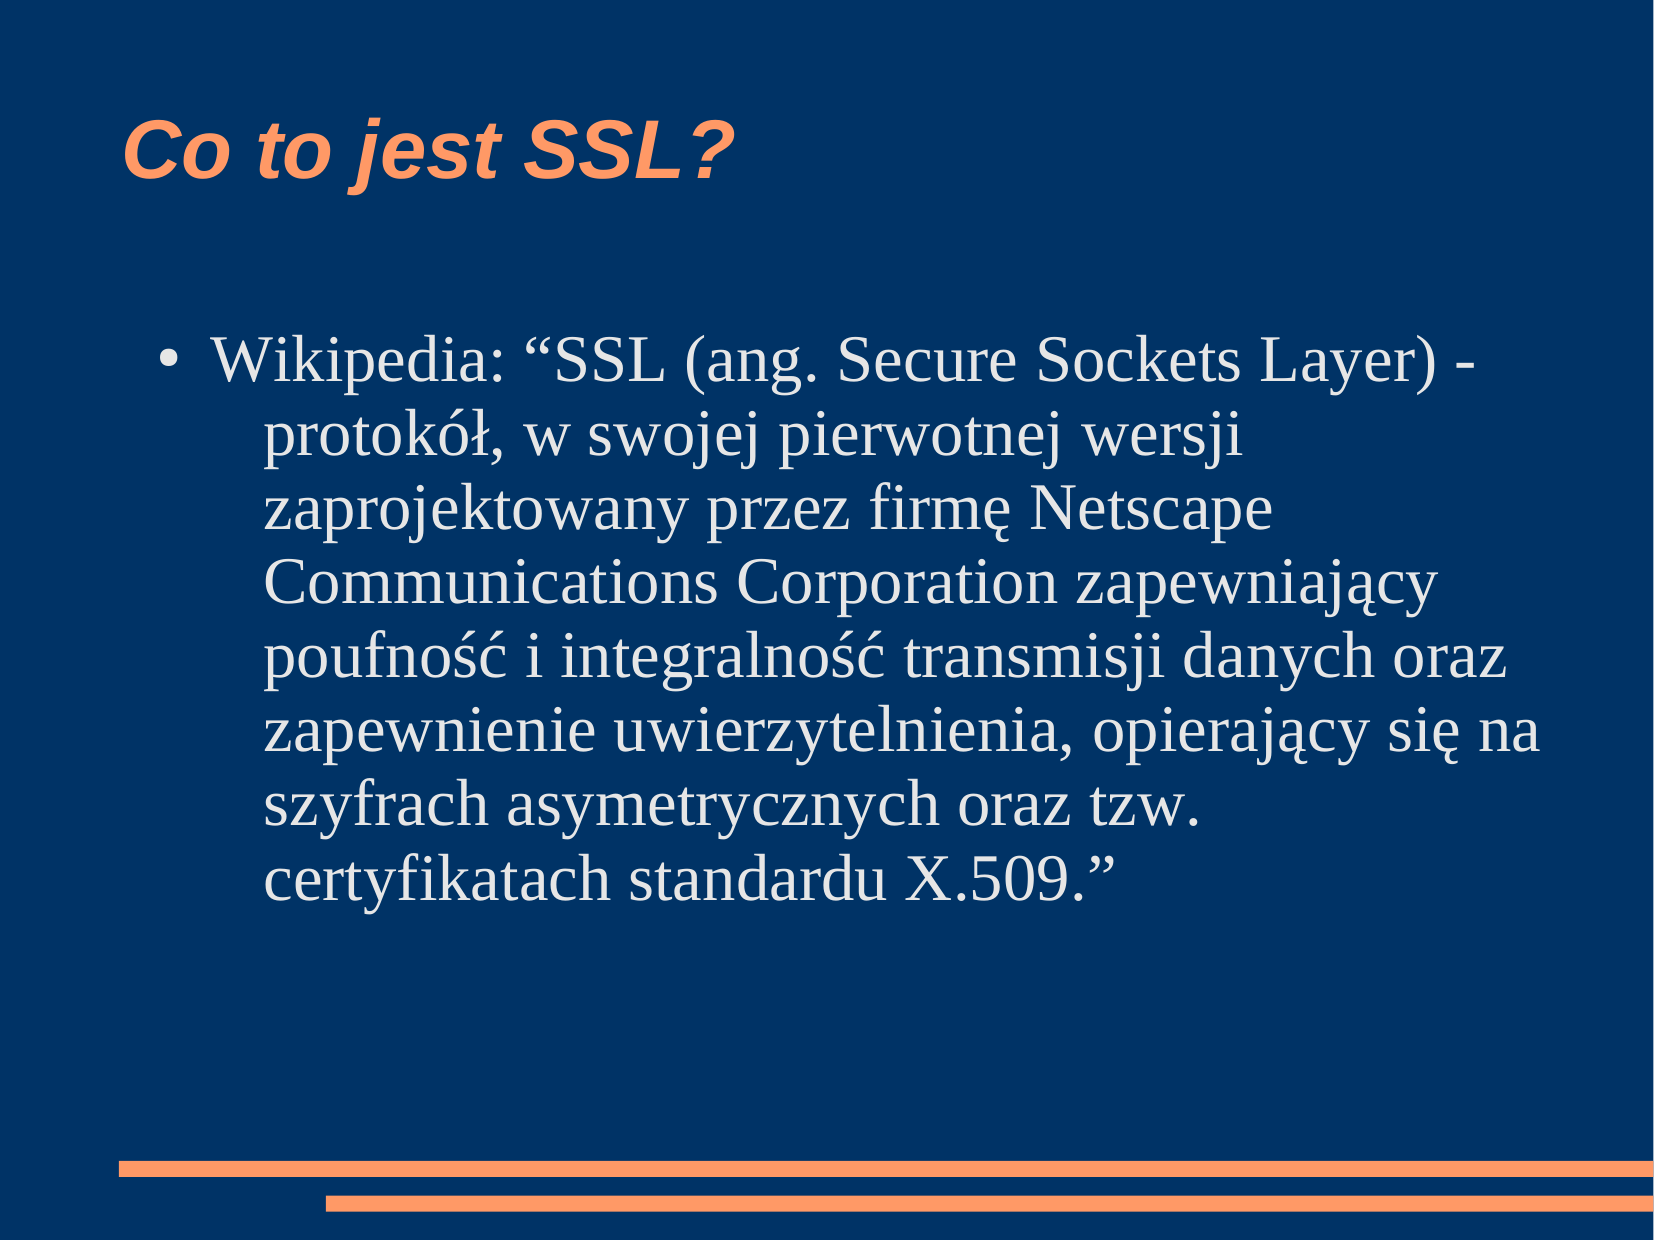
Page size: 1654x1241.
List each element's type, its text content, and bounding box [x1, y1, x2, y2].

title Co to jest SSL? [121, 46, 1534, 254]
list Wikipedia: “SSL (ang. Secure Sockets Layer) - protokół, w swojej pierwotnej wersji zaprojektowany przez firmę Netscape Communications Corporation zapewniający poufność i integralność transmisji danych oraz zapewnienie uwierzytelnienia, opierający się na szyfrach asymetrycznych oraz tzw. certyfikatach standardu X.509.” [121, 322, 1561, 1133]
